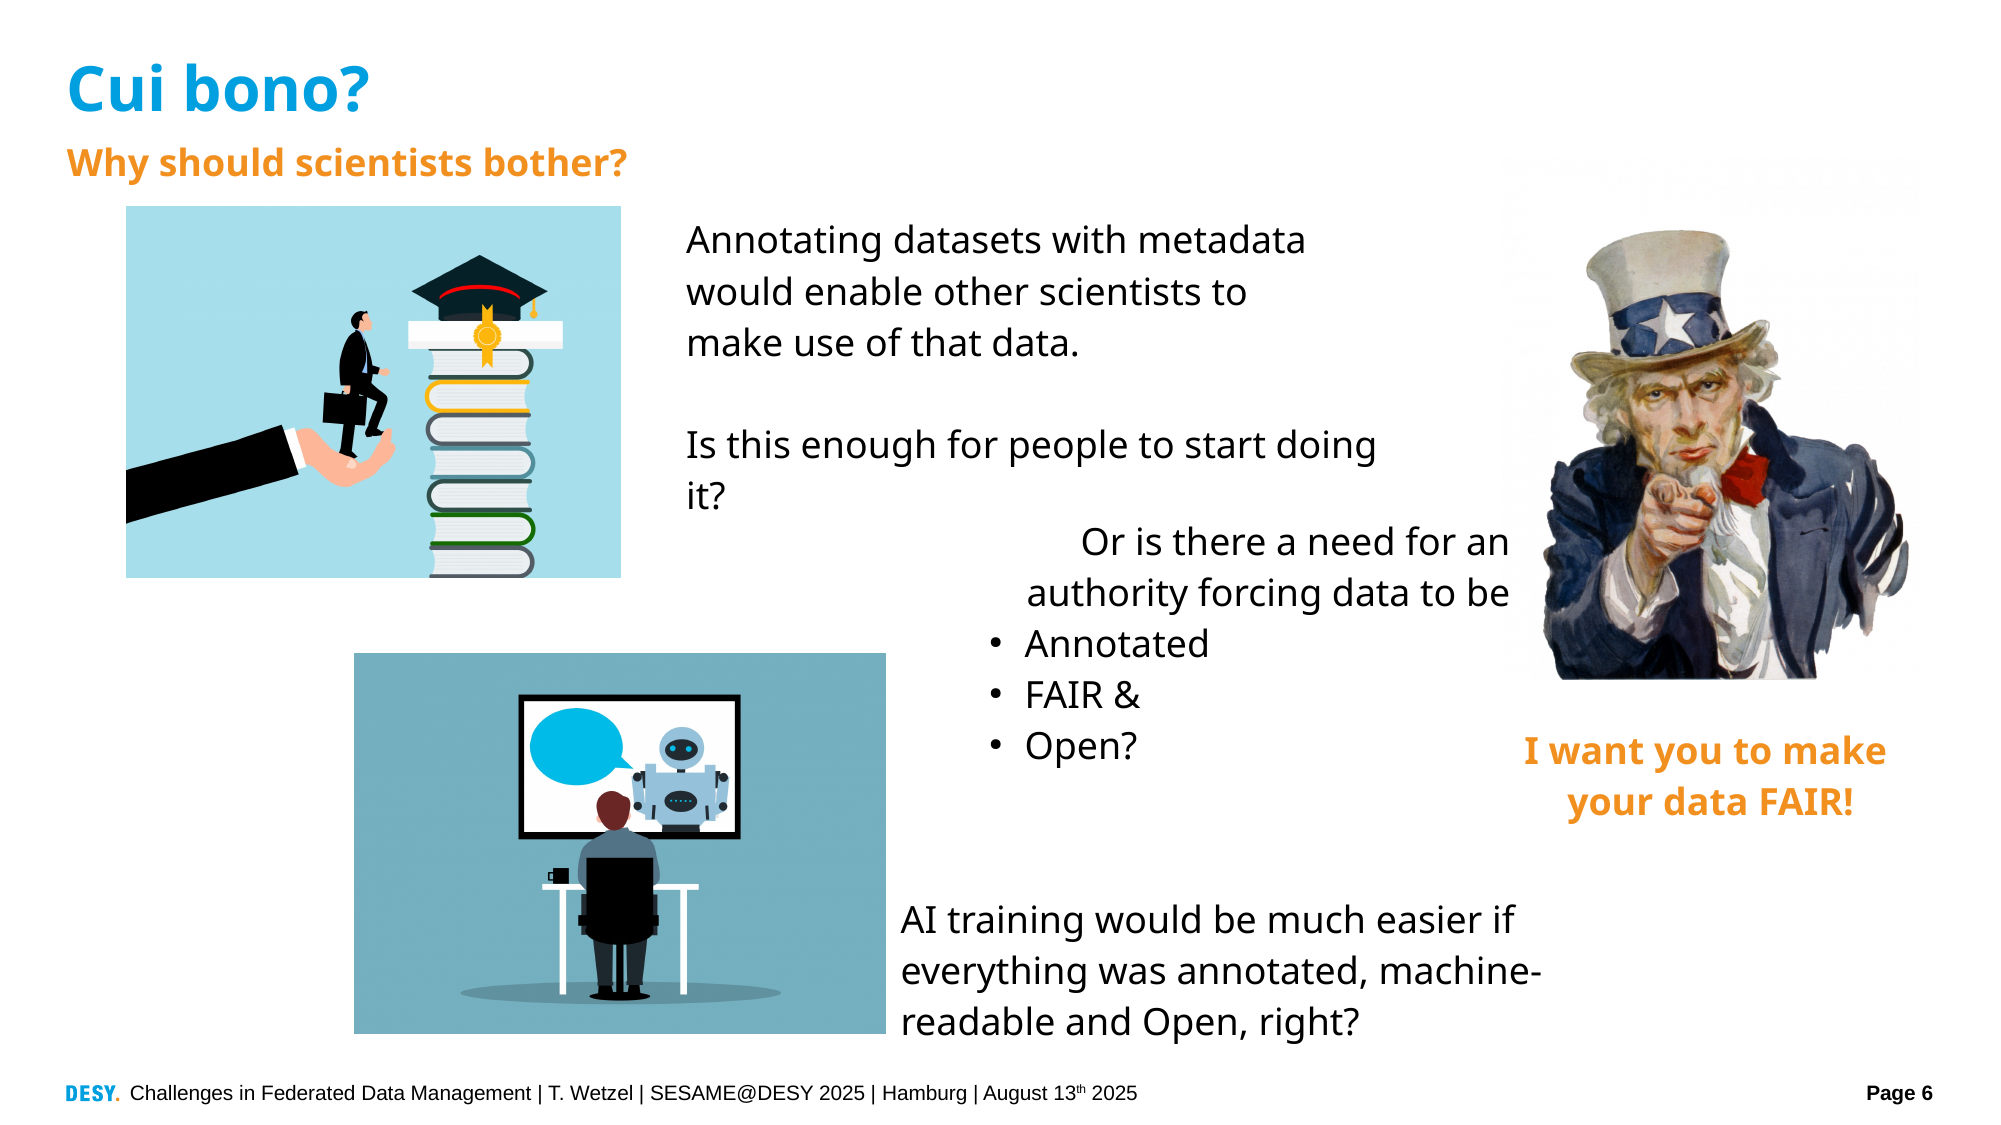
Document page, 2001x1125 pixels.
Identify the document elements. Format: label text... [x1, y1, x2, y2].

text_box AI training would be much easier if everything was annotated, machine-readable and Open, right? [885, 885, 1595, 1063]
picture [1502, 197, 1920, 680]
title Cui bono? [66, 57, 1933, 132]
picture [354, 653, 886, 1034]
picture [126, 206, 621, 578]
text_box Annotating datasets with metadata would enable other scientists to make use of that data. Is this enough for people to start doing it? [671, 206, 1418, 437]
list Why should scientists bother? [66, 134, 1933, 197]
text_box Or is there a need for an authority forcing data to be Annotated FAIR & Open? [974, 508, 1536, 739]
